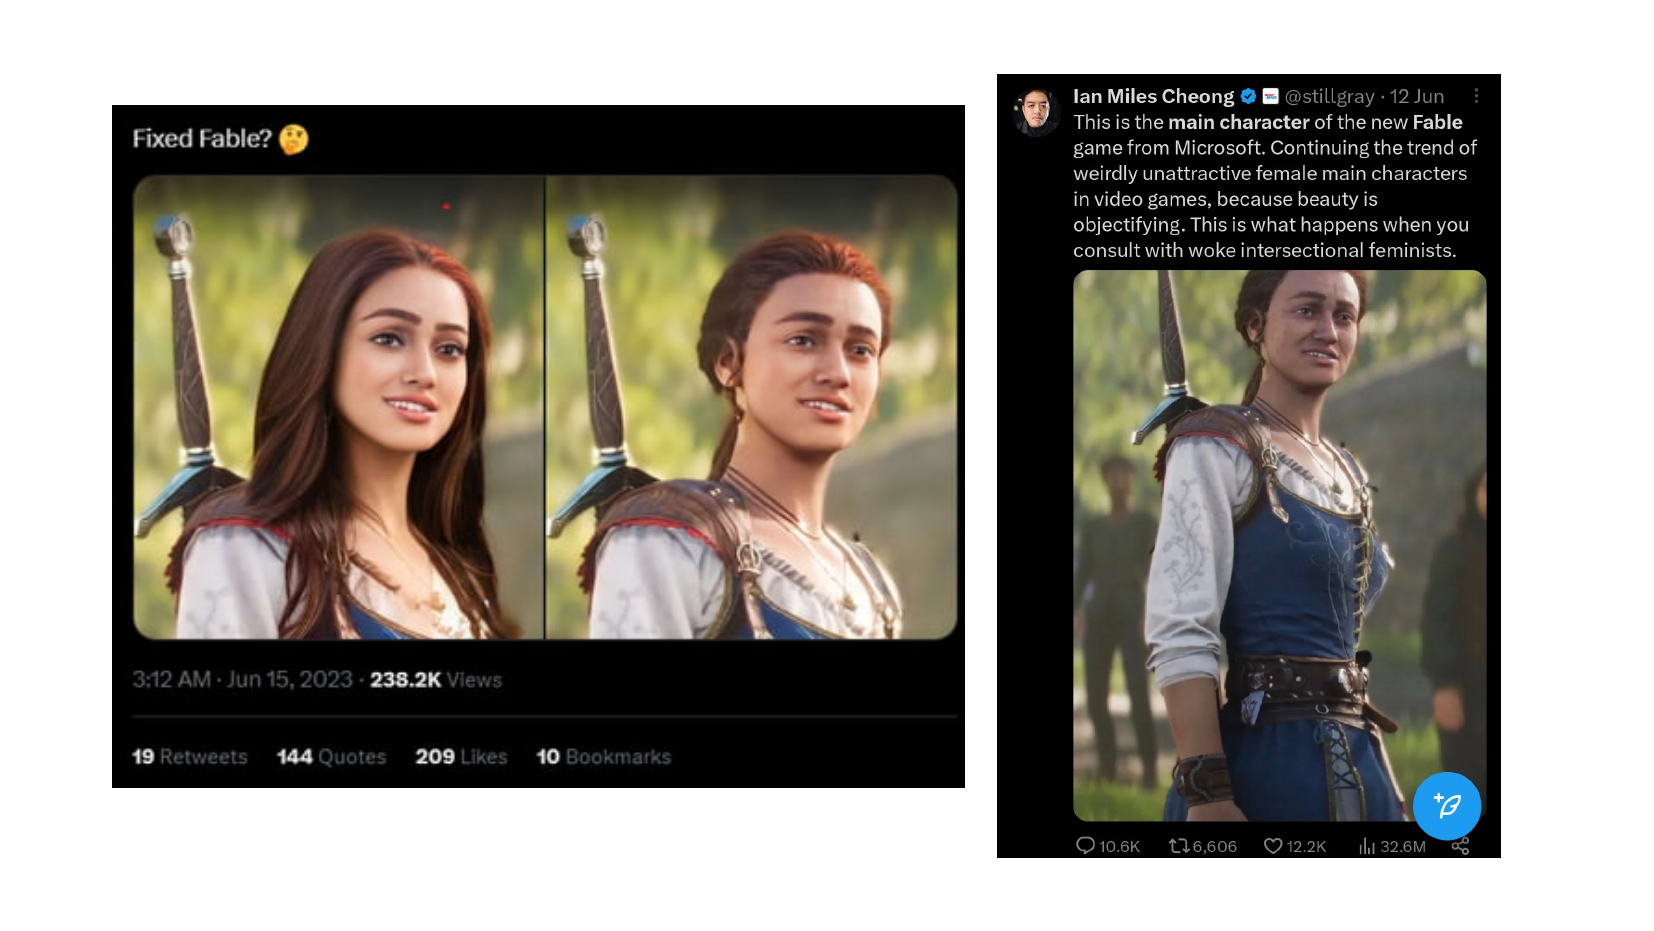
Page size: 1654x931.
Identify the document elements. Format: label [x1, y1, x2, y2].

picture [997, 74, 1501, 858]
picture [112, 105, 965, 788]
